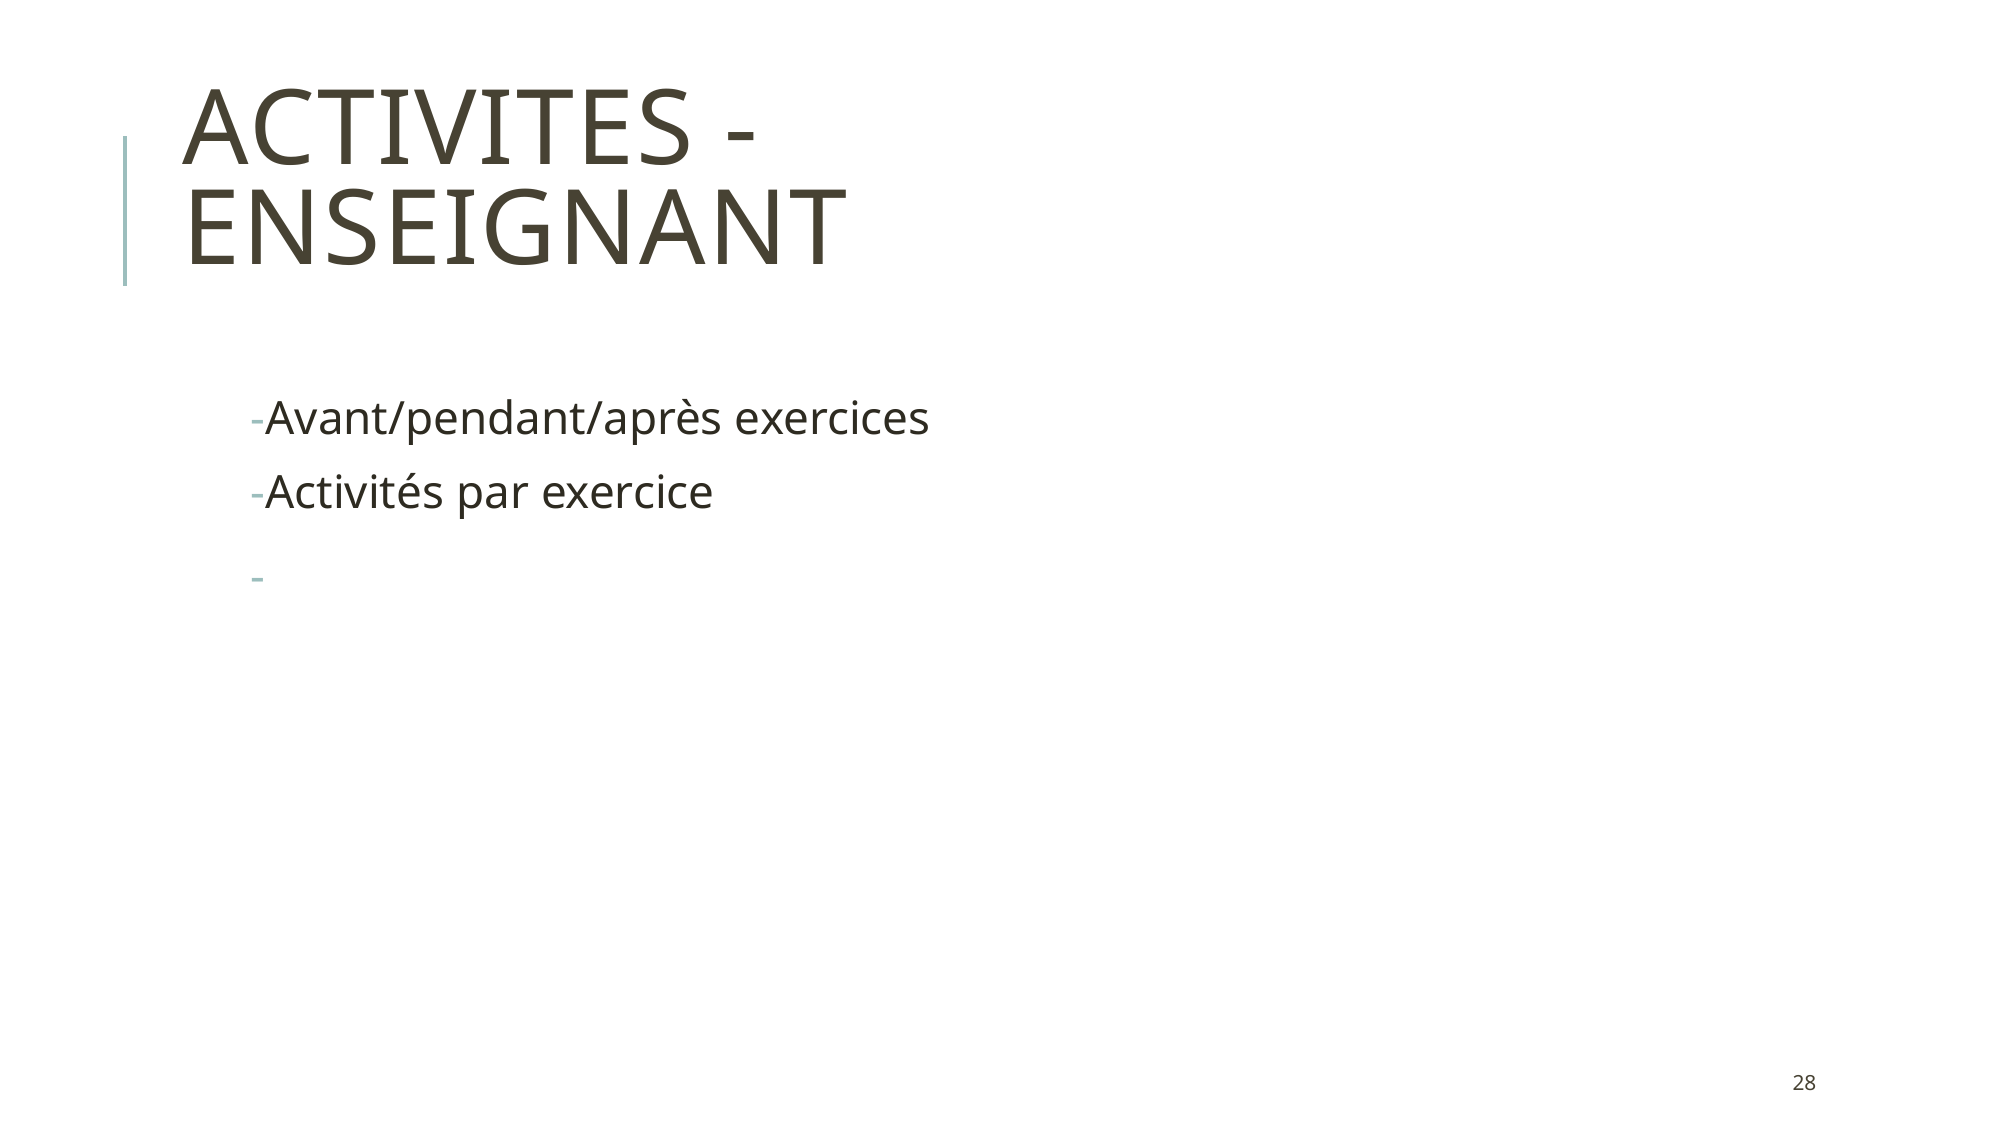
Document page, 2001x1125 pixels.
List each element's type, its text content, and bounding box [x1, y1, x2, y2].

text_box 28 [1777, 1061, 1938, 1107]
list Avant/pendant/après exercices Activités par exercice [243, 307, 1651, 1064]
title ACTIVITES - ENSEIGNANT [168, 61, 1101, 308]
